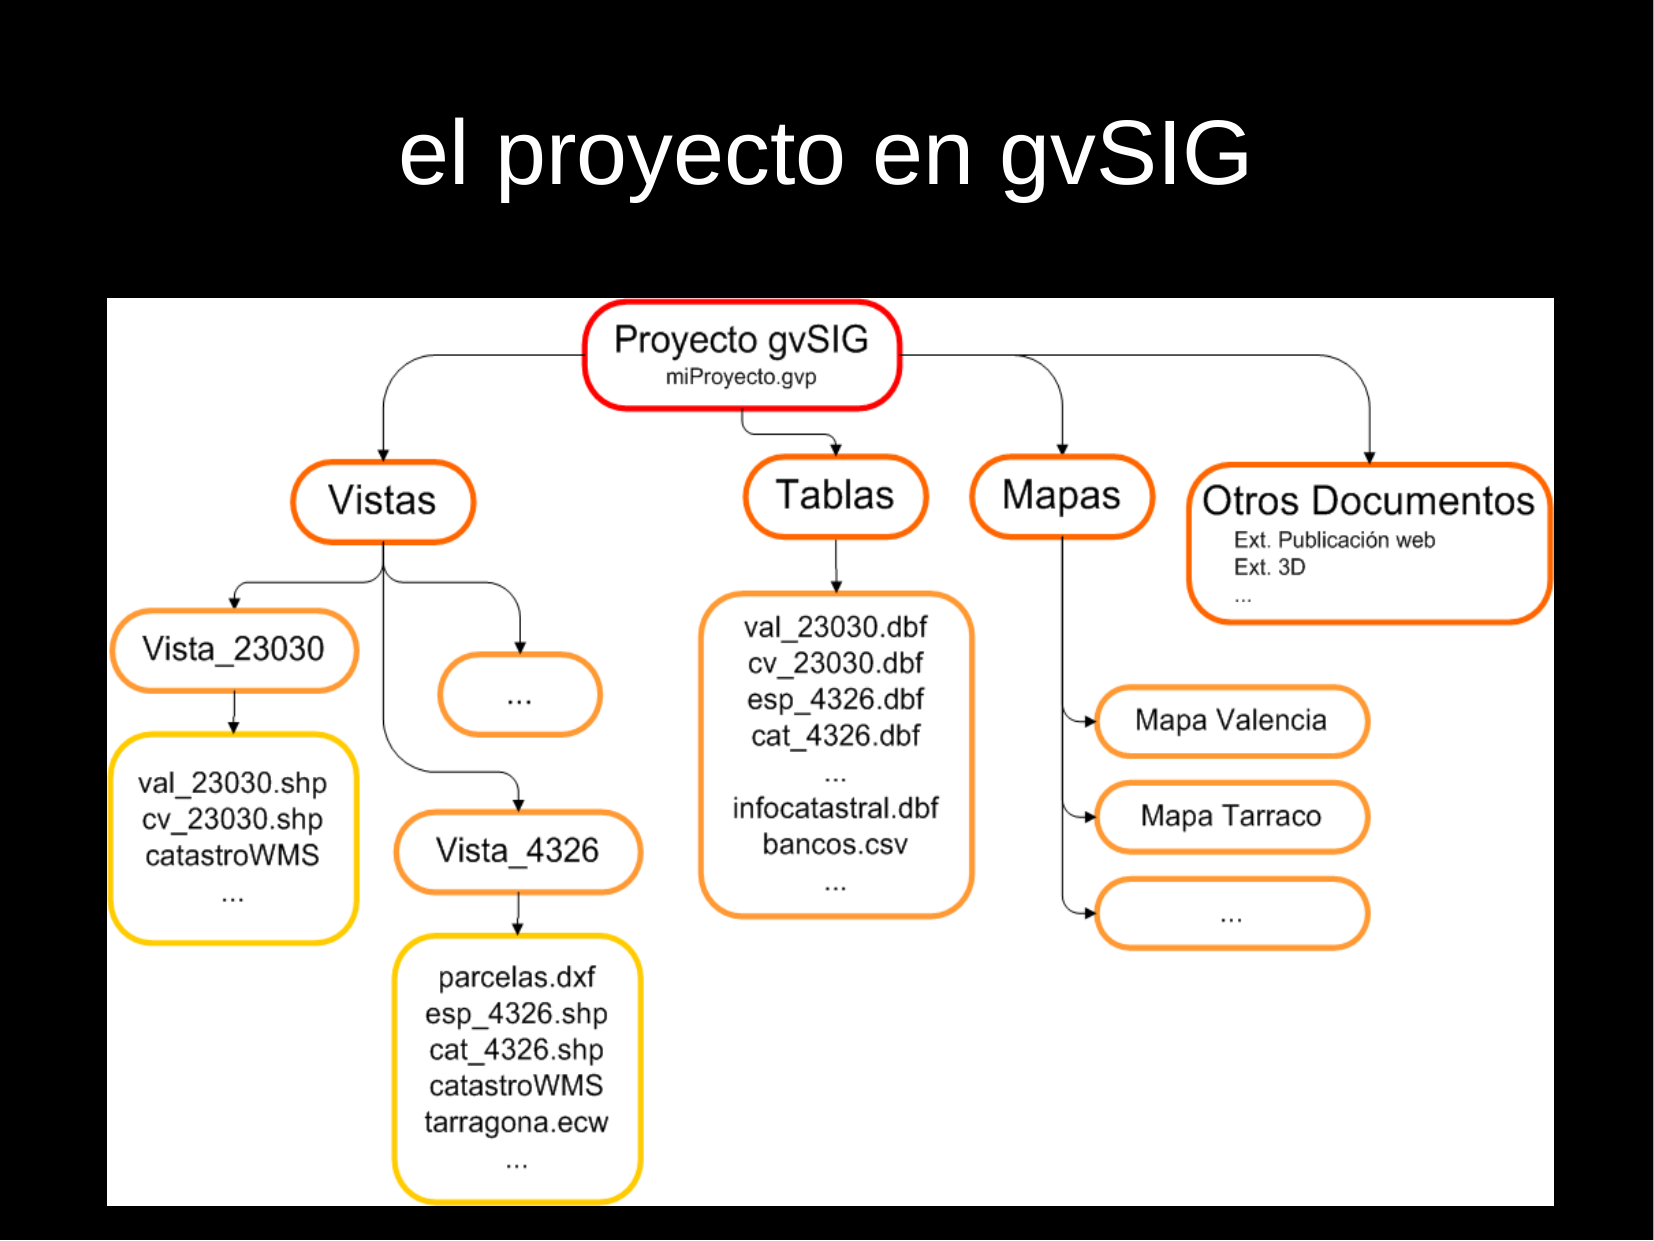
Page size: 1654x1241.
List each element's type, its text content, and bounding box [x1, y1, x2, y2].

title el proyecto en gvSIG [82, 49, 1571, 257]
picture [107, 298, 1554, 1206]
